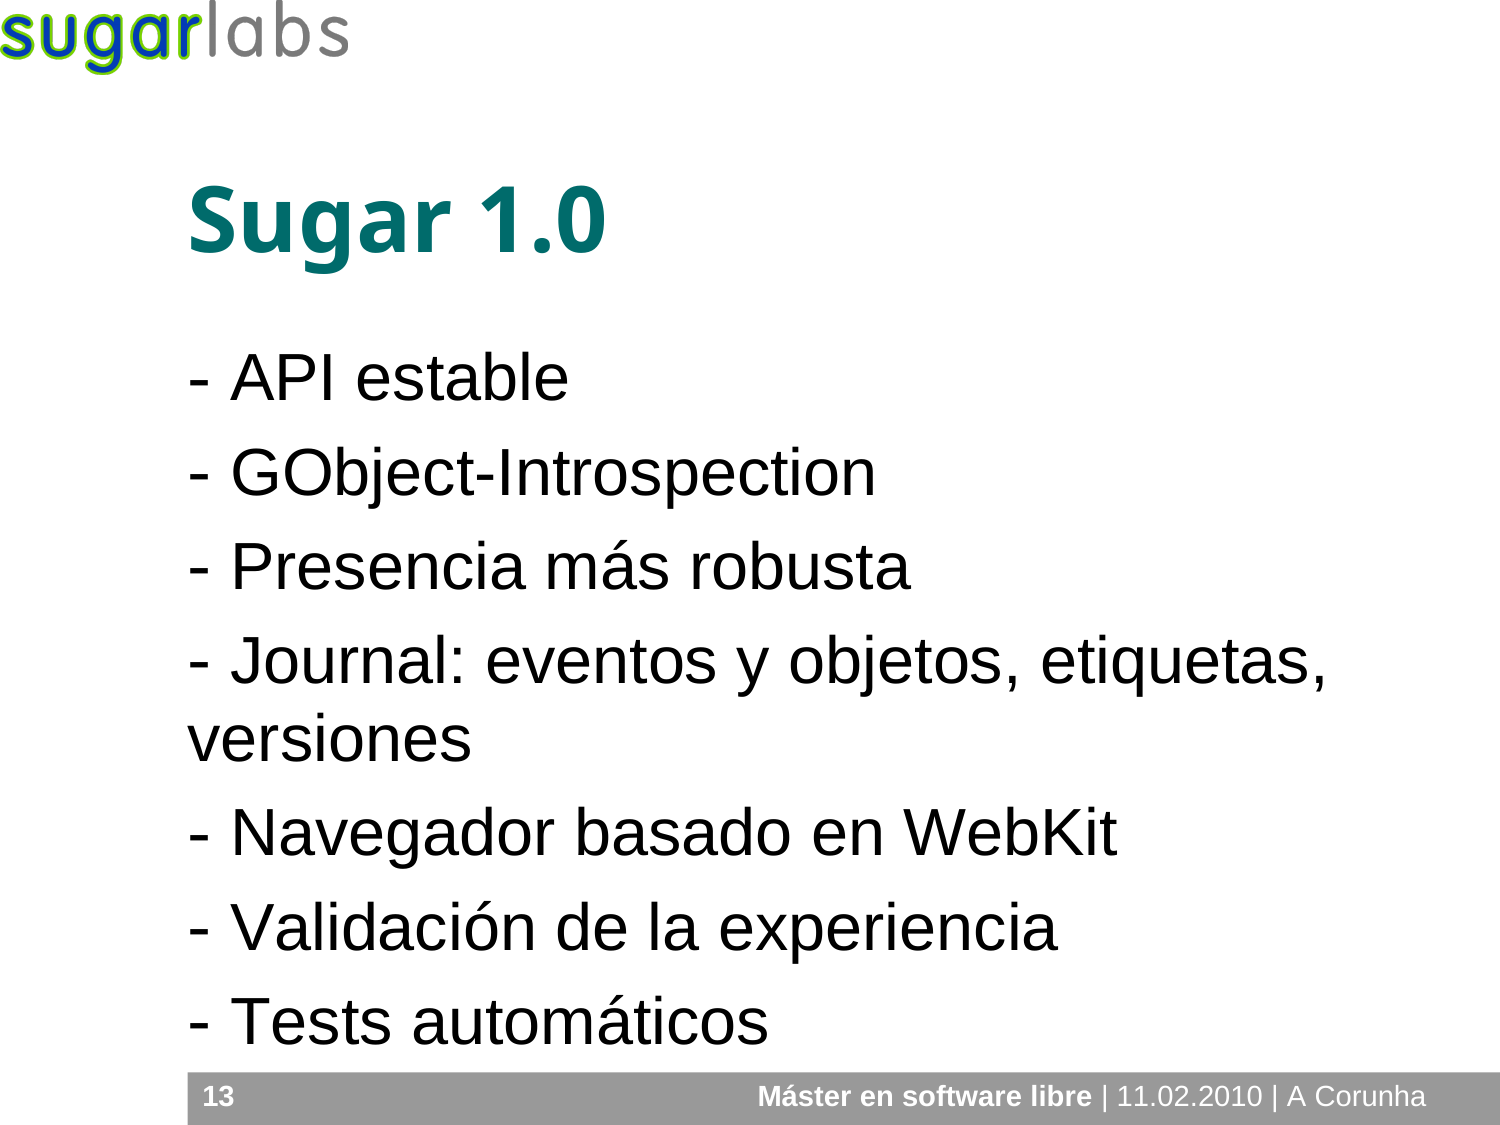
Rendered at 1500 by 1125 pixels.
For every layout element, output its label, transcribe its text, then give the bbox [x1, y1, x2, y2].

title Sugar 1.0 [187, 82, 1500, 331]
list API estable GObject-Introspection Presencia más robusta Journal: eventos y objetos, etiquetas, versiones Navegador basado en WebKit Validación de la experiencia Tests automáticos [187, 337, 1425, 1056]
picture [0, 0, 348, 75]
